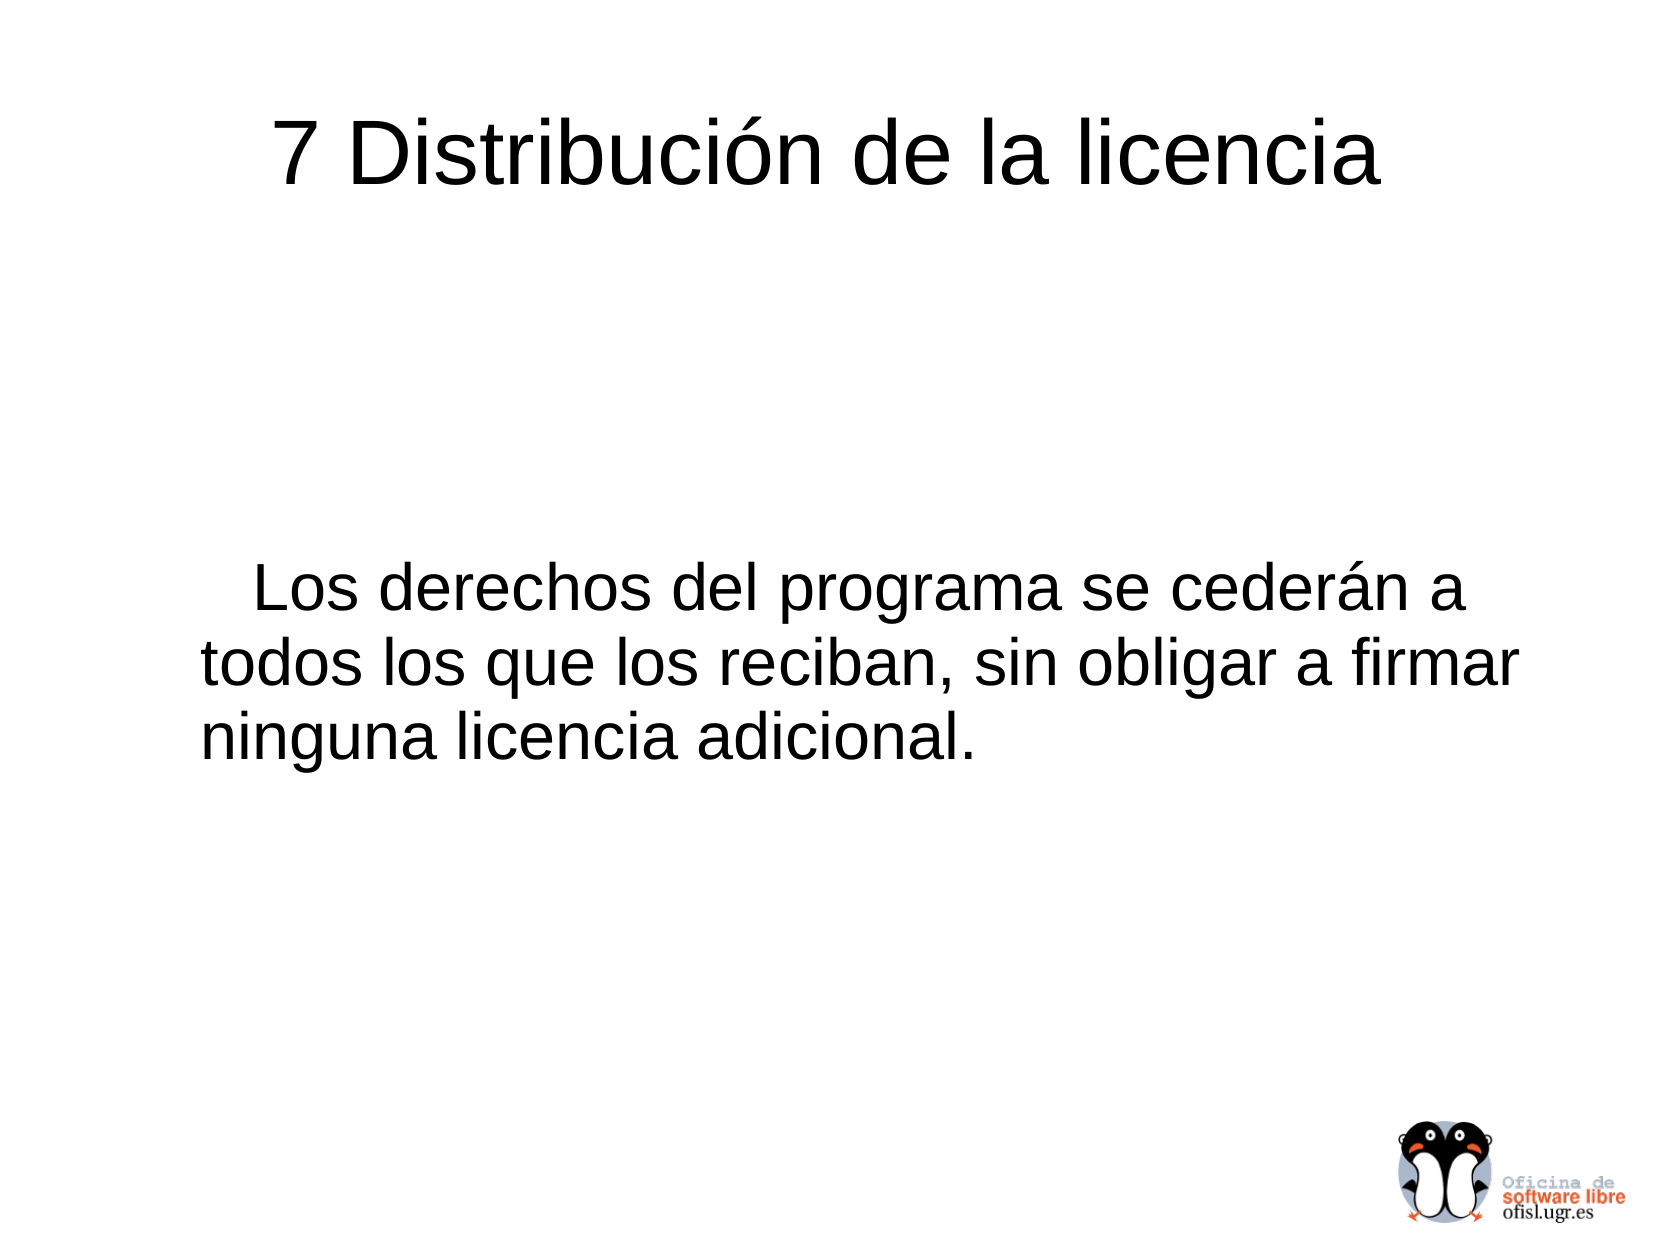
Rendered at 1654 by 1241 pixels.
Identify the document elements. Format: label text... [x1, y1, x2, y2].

picture [1398, 1121, 1625, 1223]
subtitle Los derechos del programa se cederán a todos los que los reciban, sin obligar a firmar ninguna licencia adicional. [82, 297, 1571, 1102]
title 7 Distribución de la licencia [82, 56, 1571, 250]
